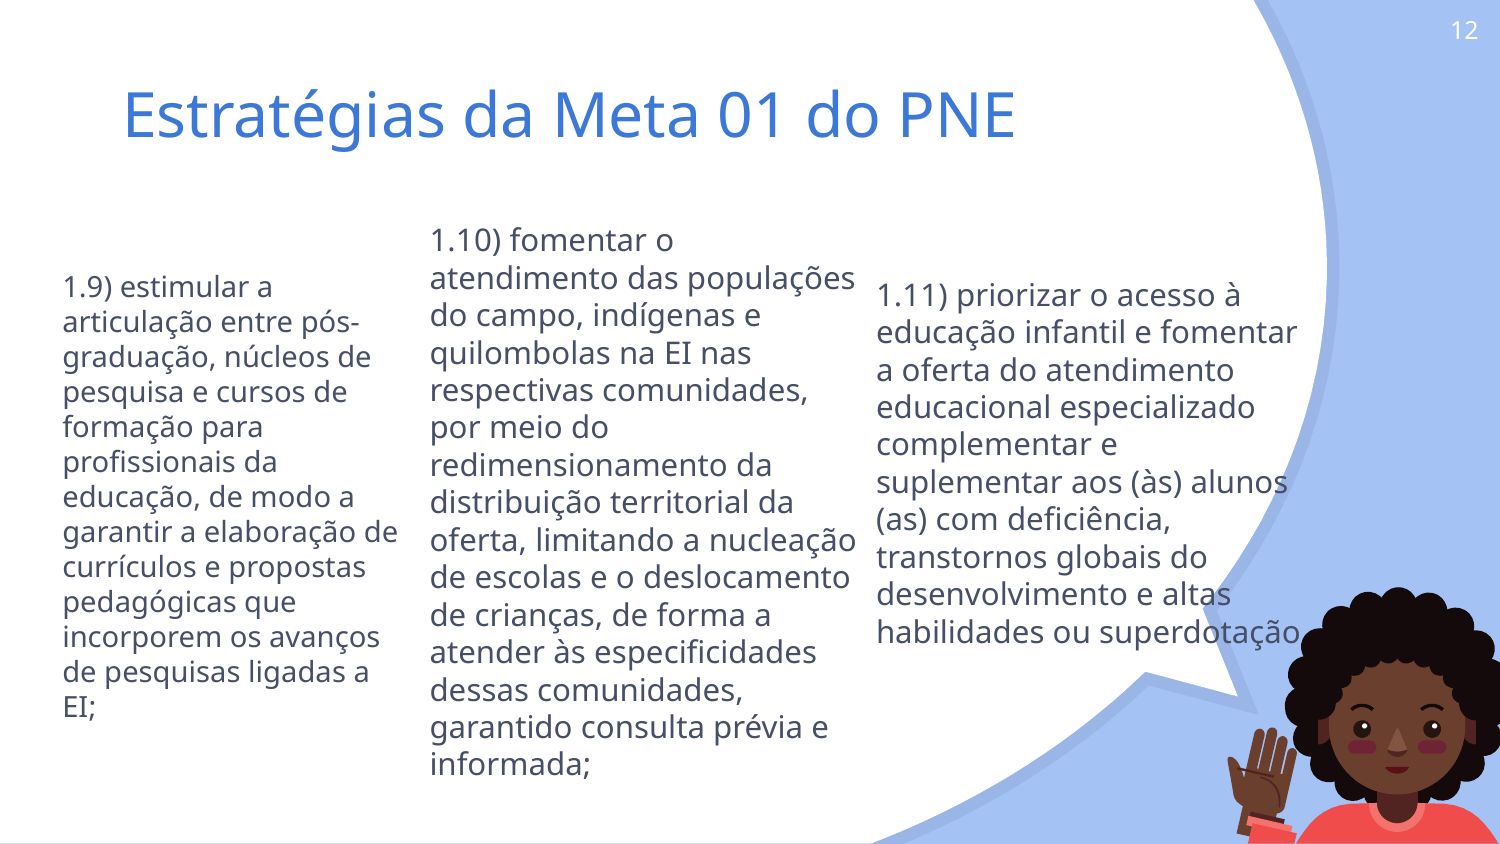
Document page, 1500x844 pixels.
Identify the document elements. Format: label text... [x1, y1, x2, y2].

title Estratégias da Meta 01 do PNE [107, 23, 1276, 166]
list 1.10) fomentar o atendimento das populações do campo, indígenas e quilombolas na EI nas respectivas comunidades, por meio do redimensionamento da distribuição territorial da oferta, limitando a nucleação de escolas e o deslocamento de crianças, de forma a atender às especificidades dessas comunidades, garantido consulta prévia e informada; [414, 205, 875, 674]
list 1.11) priorizar o acesso à educação infantil e fomentar a oferta do atendimento educacional especializado complementar e suplementar aos (às) alunos (as) com deficiência, transtornos globais do desenvolvimento e altas habilidades ou superdotação [860, 259, 1319, 728]
text_box [1227, 587, 1500, 844]
list 1.9) estimular a articulação entre pós-graduação, núcleos de pesquisa e cursos de formação para profissionais da educação, de modo a garantir a elaboração de currículos e propostas pedagógicas que incorporem os avanços de pesquisas ligadas a EI; [47, 253, 423, 722]
slide_number <número> [1403, 0, 1494, 65]
